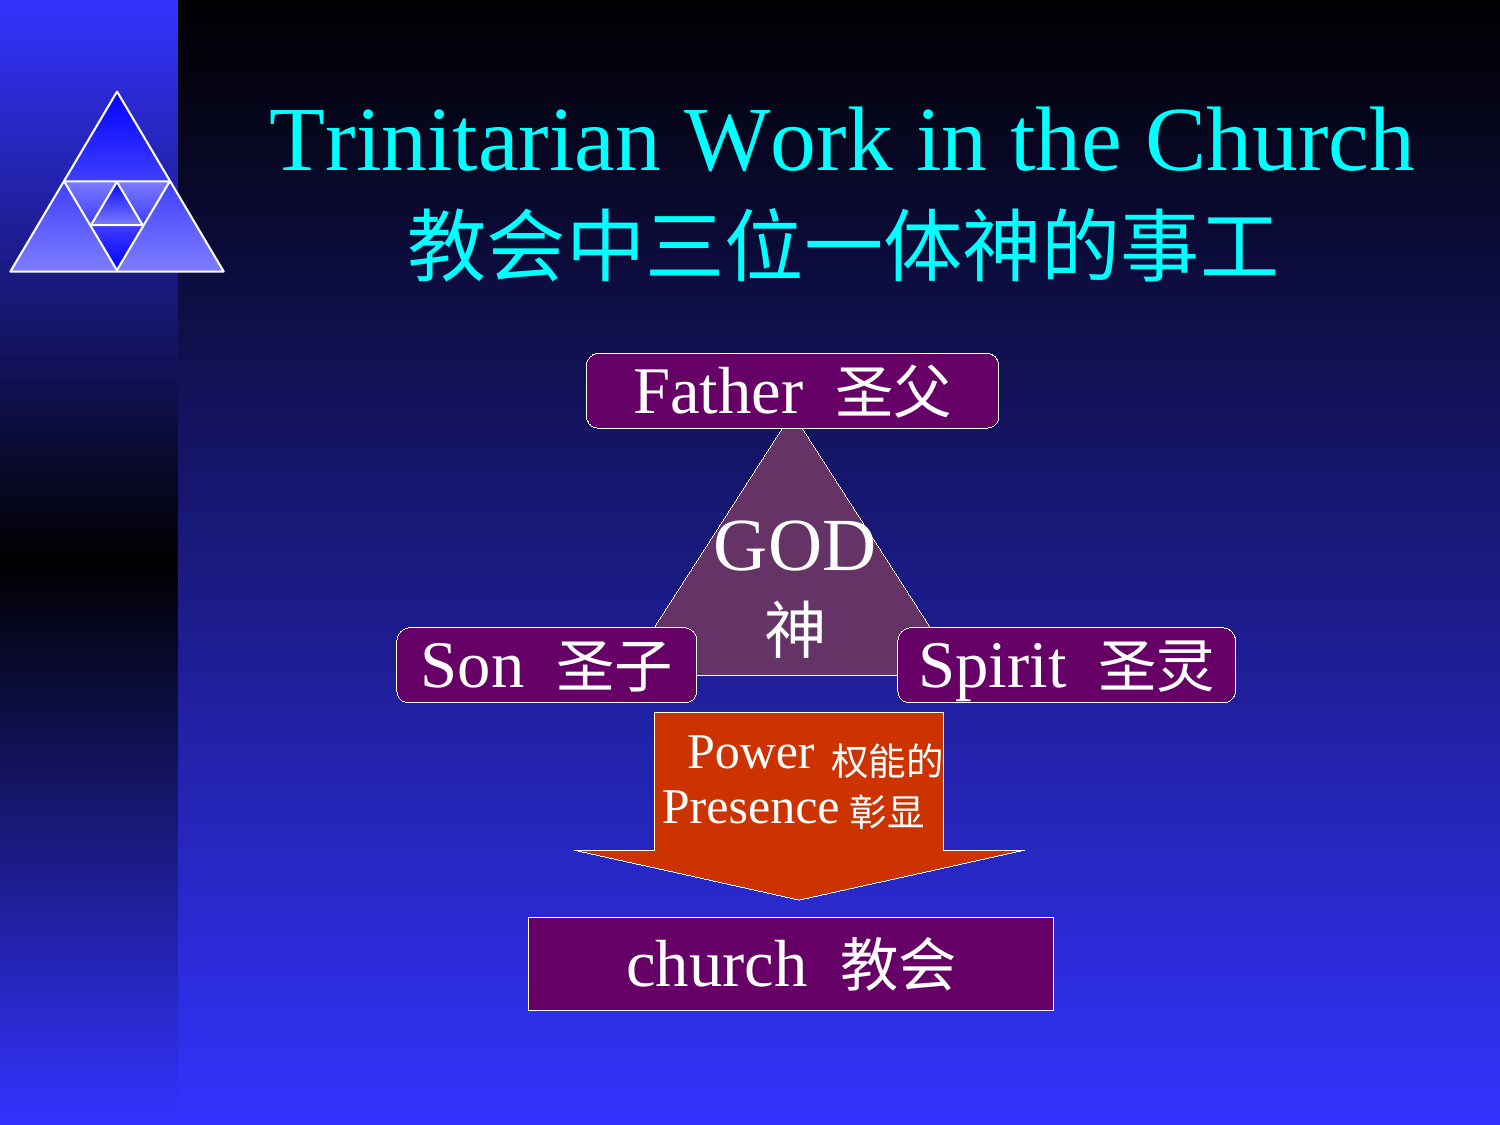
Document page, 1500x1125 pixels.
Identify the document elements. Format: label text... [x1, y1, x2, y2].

title Trinitarian Work in the Church 教会中三位一体神的事工 [225, 95, 1463, 292]
text_box [574, 844, 1025, 901]
text_box Power Presence [635, 716, 867, 844]
text_box church 教会 [528, 917, 1054, 1011]
text_box Father 圣父 [586, 353, 999, 429]
text_box Spirit 圣灵 [897, 627, 1236, 703]
text_box Son 圣子 [396, 627, 697, 703]
text_box [654, 571, 690, 628]
text_box 权能的 彰显 [786, 728, 989, 856]
text_box [738, 429, 846, 496]
text_box [654, 712, 944, 728]
text_box [901, 581, 931, 631]
text_box GOD 神 [690, 496, 901, 669]
text_box [697, 669, 897, 676]
